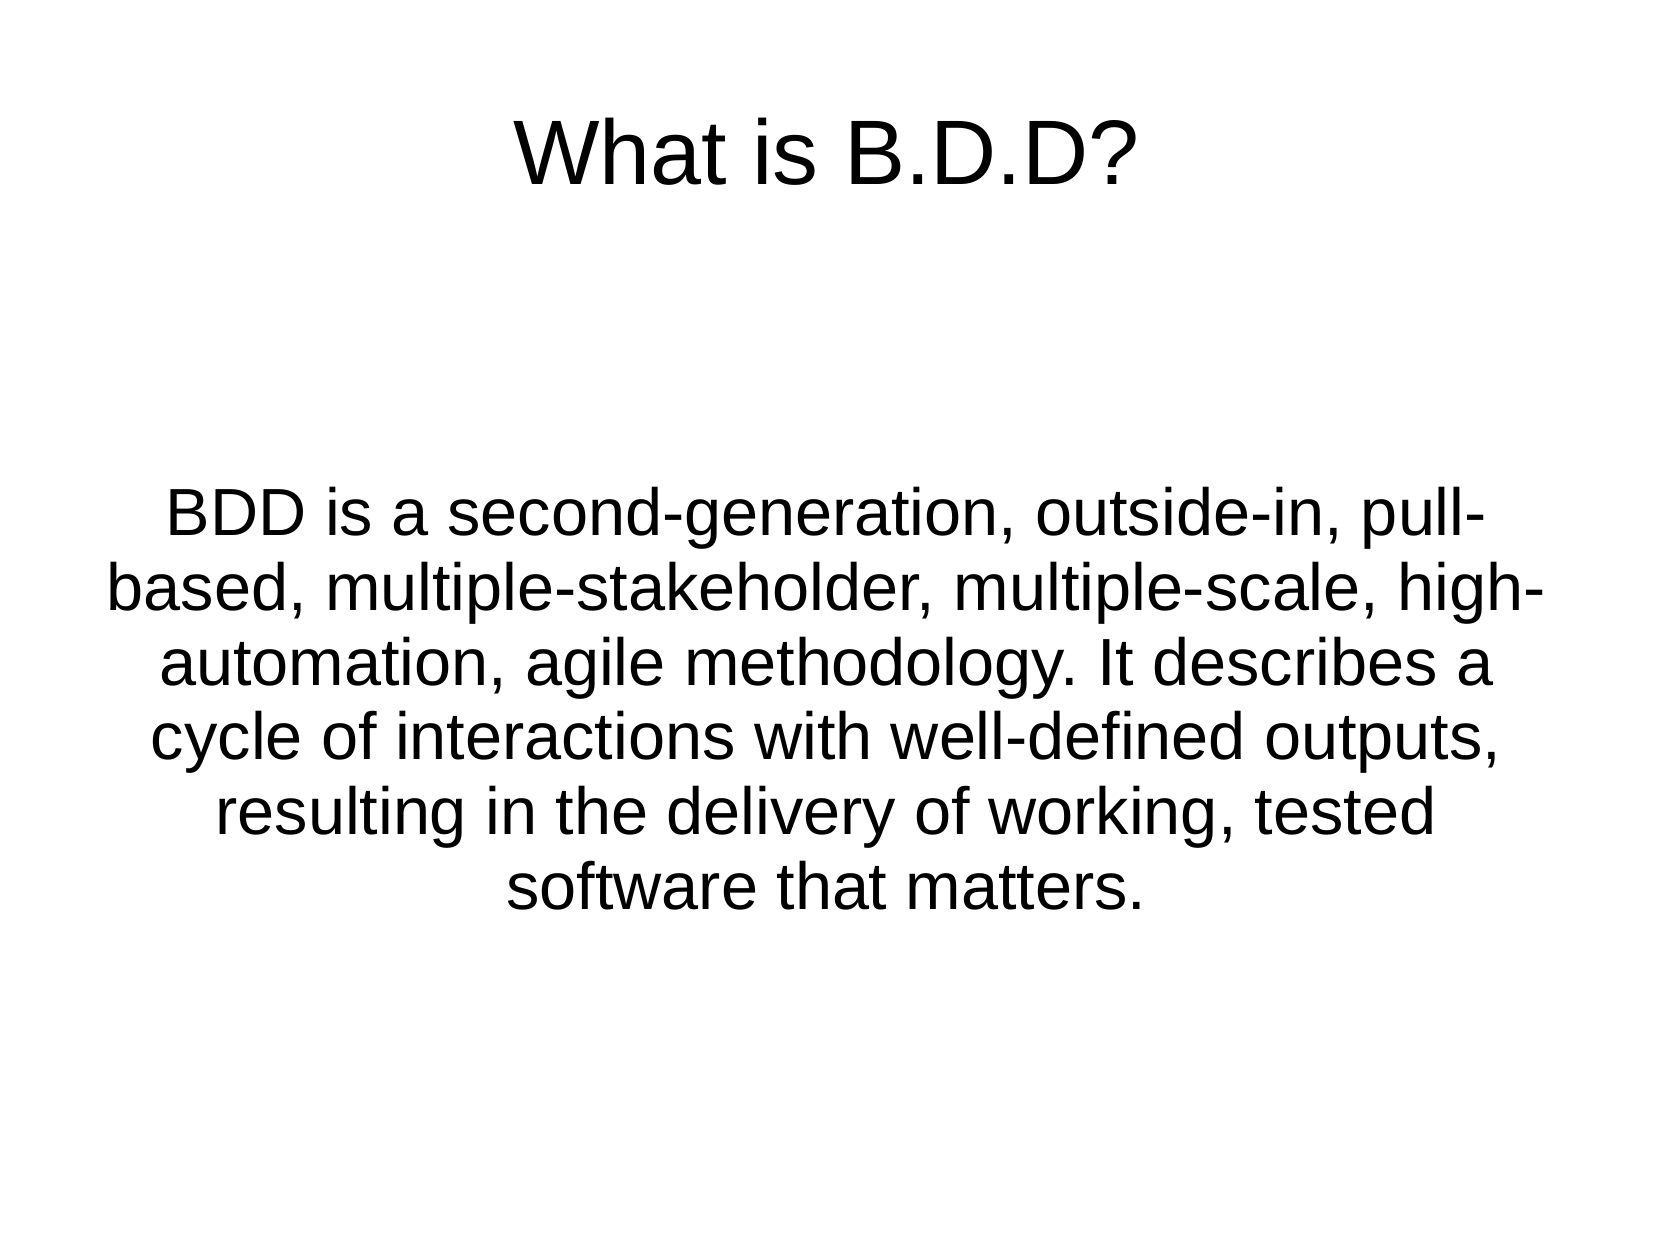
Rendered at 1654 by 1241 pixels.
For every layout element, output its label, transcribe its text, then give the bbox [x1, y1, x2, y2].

title What is B.D.D? [82, 49, 1571, 257]
subtitle BDD is a second-generation, outside-in, pull-based, multiple-stakeholder, multiple-scale, high-automation, agile methodology. It describes a cycle of interactions with well-defined outputs, resulting in the delivery of working, tested software that matters. [82, 290, 1571, 1109]
